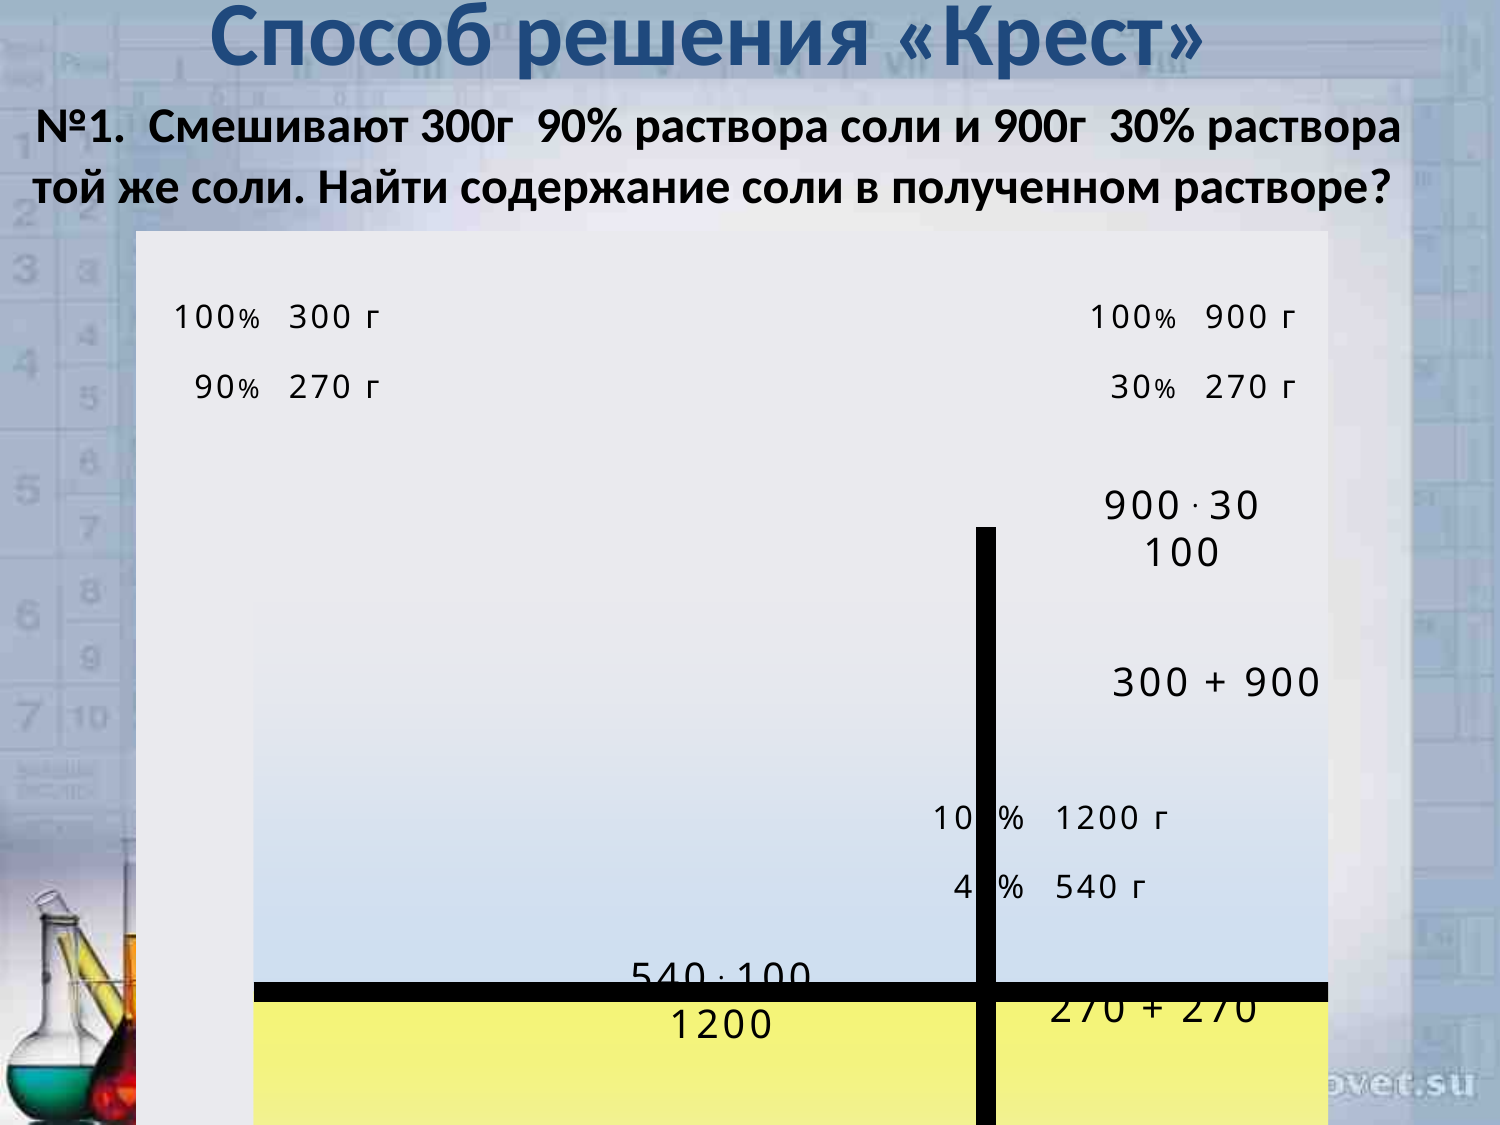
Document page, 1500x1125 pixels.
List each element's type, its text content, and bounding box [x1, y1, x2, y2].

picture [220, 188, 231, 199]
picture [925, 188, 936, 199]
picture [633, 193, 641, 199]
picture [1325, 188, 1335, 199]
picture [571, 188, 581, 199]
picture [1297, 188, 1308, 199]
picture [489, 188, 500, 199]
picture [1273, 193, 1281, 199]
picture [1207, 193, 1215, 199]
picture [770, 188, 781, 199]
title Способ решения «Крест» №1. Смешивают 300г 90% раствора соли и 900г 30% раствора той же соли. Найти содержание соли в полученном растворе? [0, 0, 1426, 188]
picture [1106, 188, 1117, 199]
picture [357, 193, 365, 199]
picture [517, 188, 525, 199]
picture [0, 0, 1500, 1125]
picture [59, 188, 70, 199]
picture [863, 193, 871, 199]
picture [1181, 188, 1191, 199]
